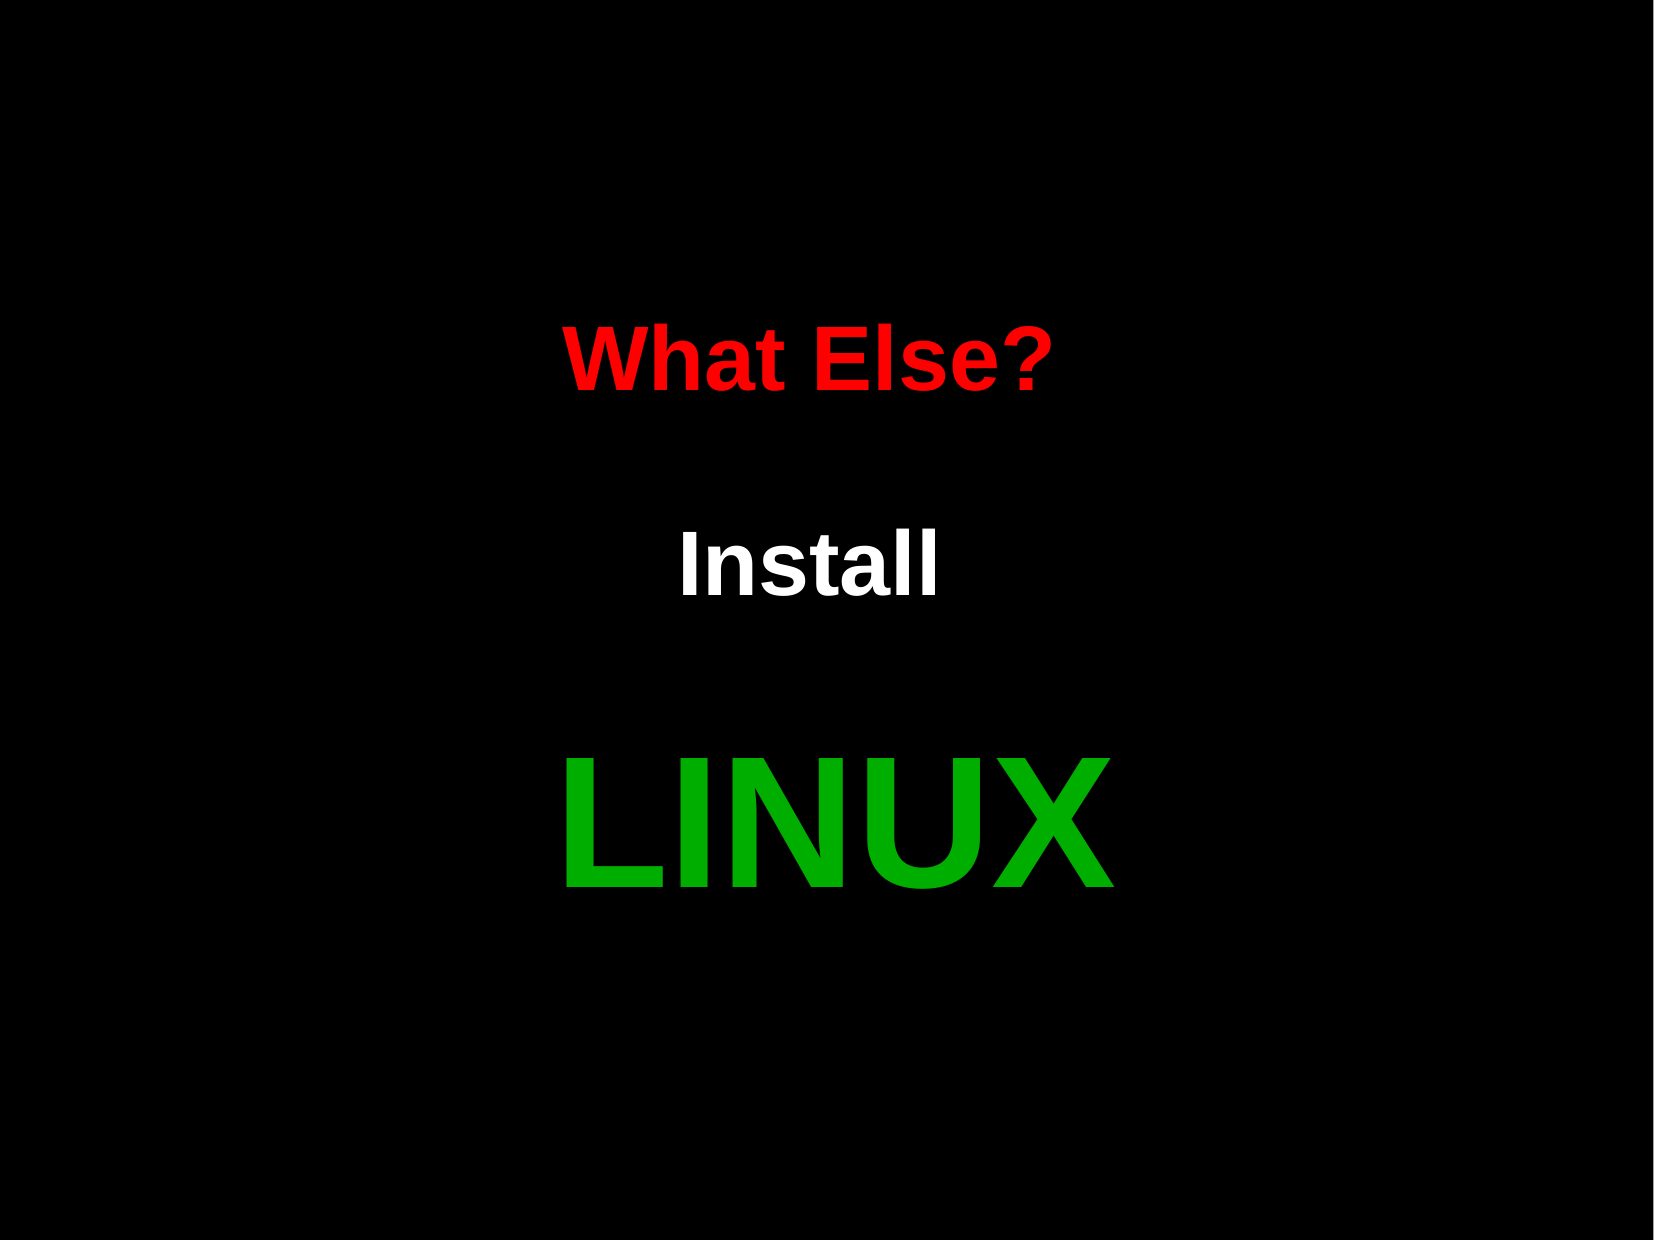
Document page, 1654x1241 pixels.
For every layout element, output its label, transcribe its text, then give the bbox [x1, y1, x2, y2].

text_box What Else? Install LINUX [487, 300, 1133, 1152]
